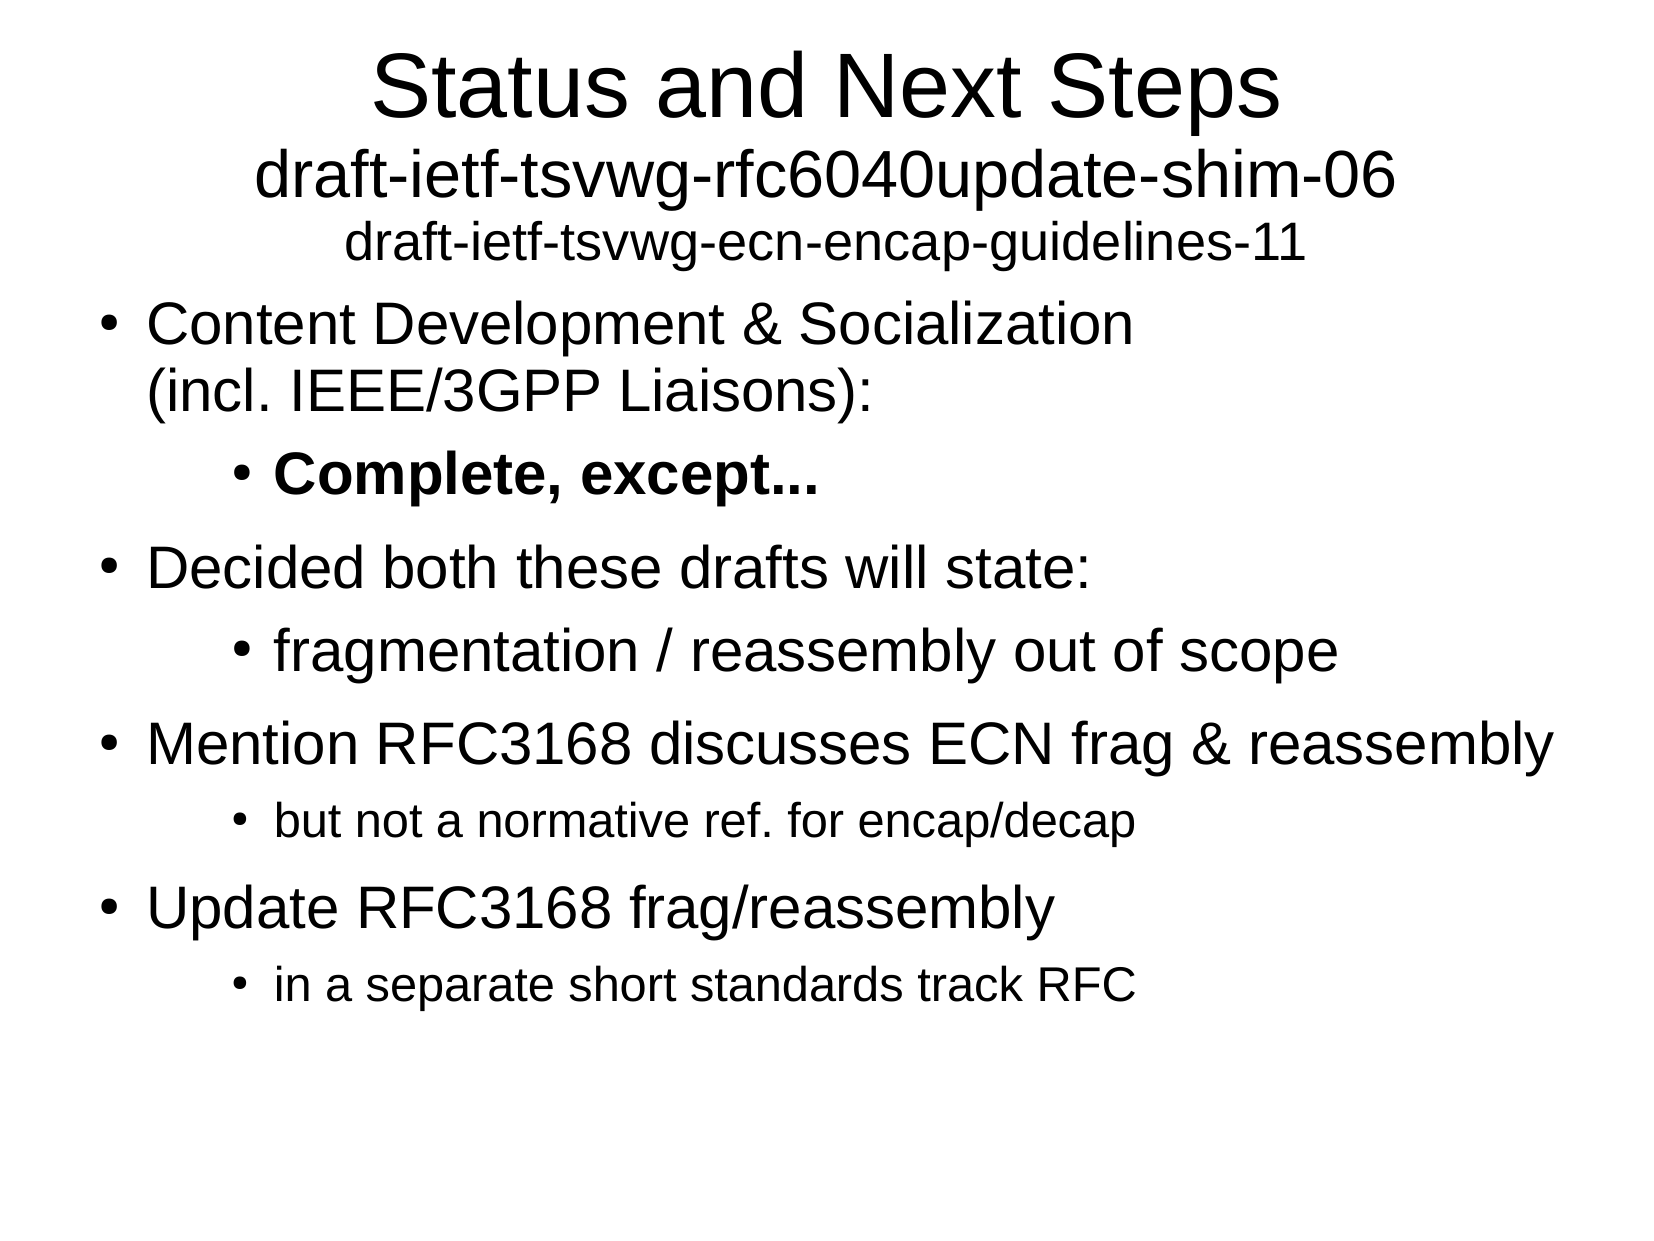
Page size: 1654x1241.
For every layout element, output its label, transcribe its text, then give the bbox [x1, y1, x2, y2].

list Content Development & Socialization (incl. IEEE/3GPP Liaisons): Complete, except... Decided both these drafts will state: fragmentation / reassembly out of scope Mention RFC3168 discusses ECN frag & reassembly but not a normative ref. for encap/decap Update RFC3168 frag/reassembly in a separate short standards track RFC [82, 290, 1571, 1075]
title Status and Next Steps draft-ietf-tsvwg-rfc6040update-shim-06 draft-ietf-tsvwg-ecn-encap-guidelines-11 [82, 34, 1571, 272]
